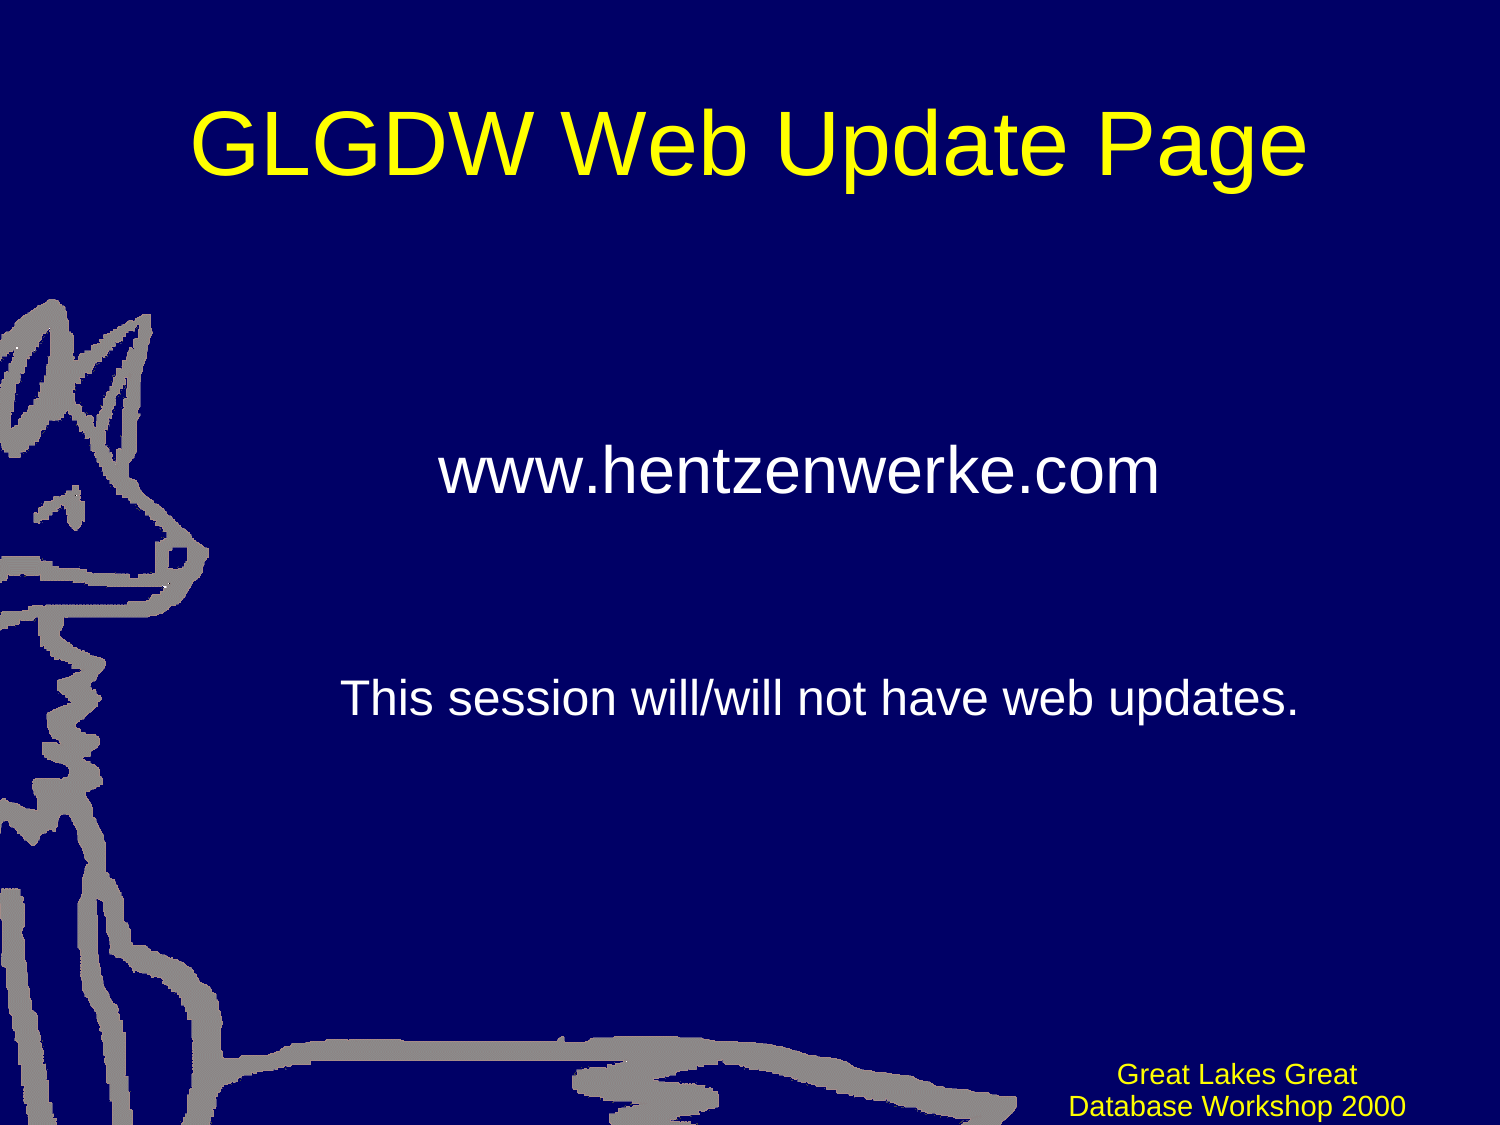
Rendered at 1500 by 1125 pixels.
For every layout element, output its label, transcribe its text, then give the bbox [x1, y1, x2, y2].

subtitle www.hentzenwerke.com [275, 424, 1326, 538]
title GLGDW Web Update Page [112, 49, 1388, 238]
text_box This session will/will not have web updates. [324, 662, 1401, 734]
picture [0, 275, 1019, 1125]
